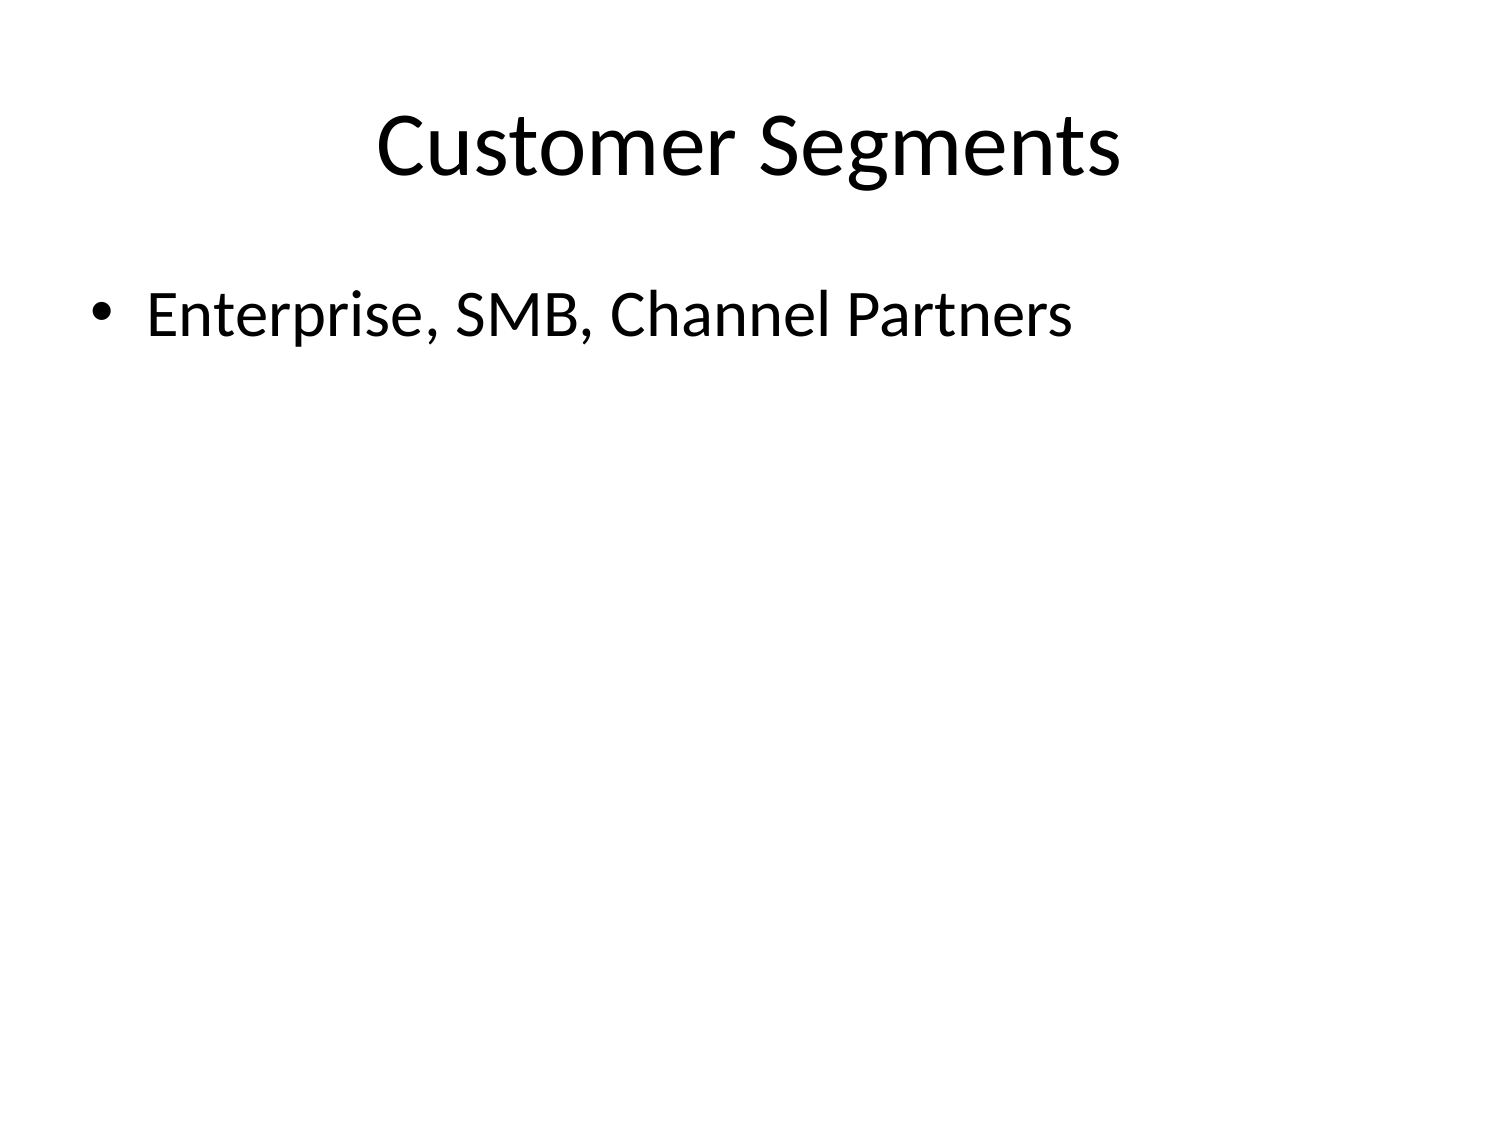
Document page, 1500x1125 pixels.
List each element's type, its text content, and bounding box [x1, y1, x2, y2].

list Enterprise, SMB, Channel Partners [75, 262, 1425, 1005]
title Customer Segments [75, 45, 1425, 233]
